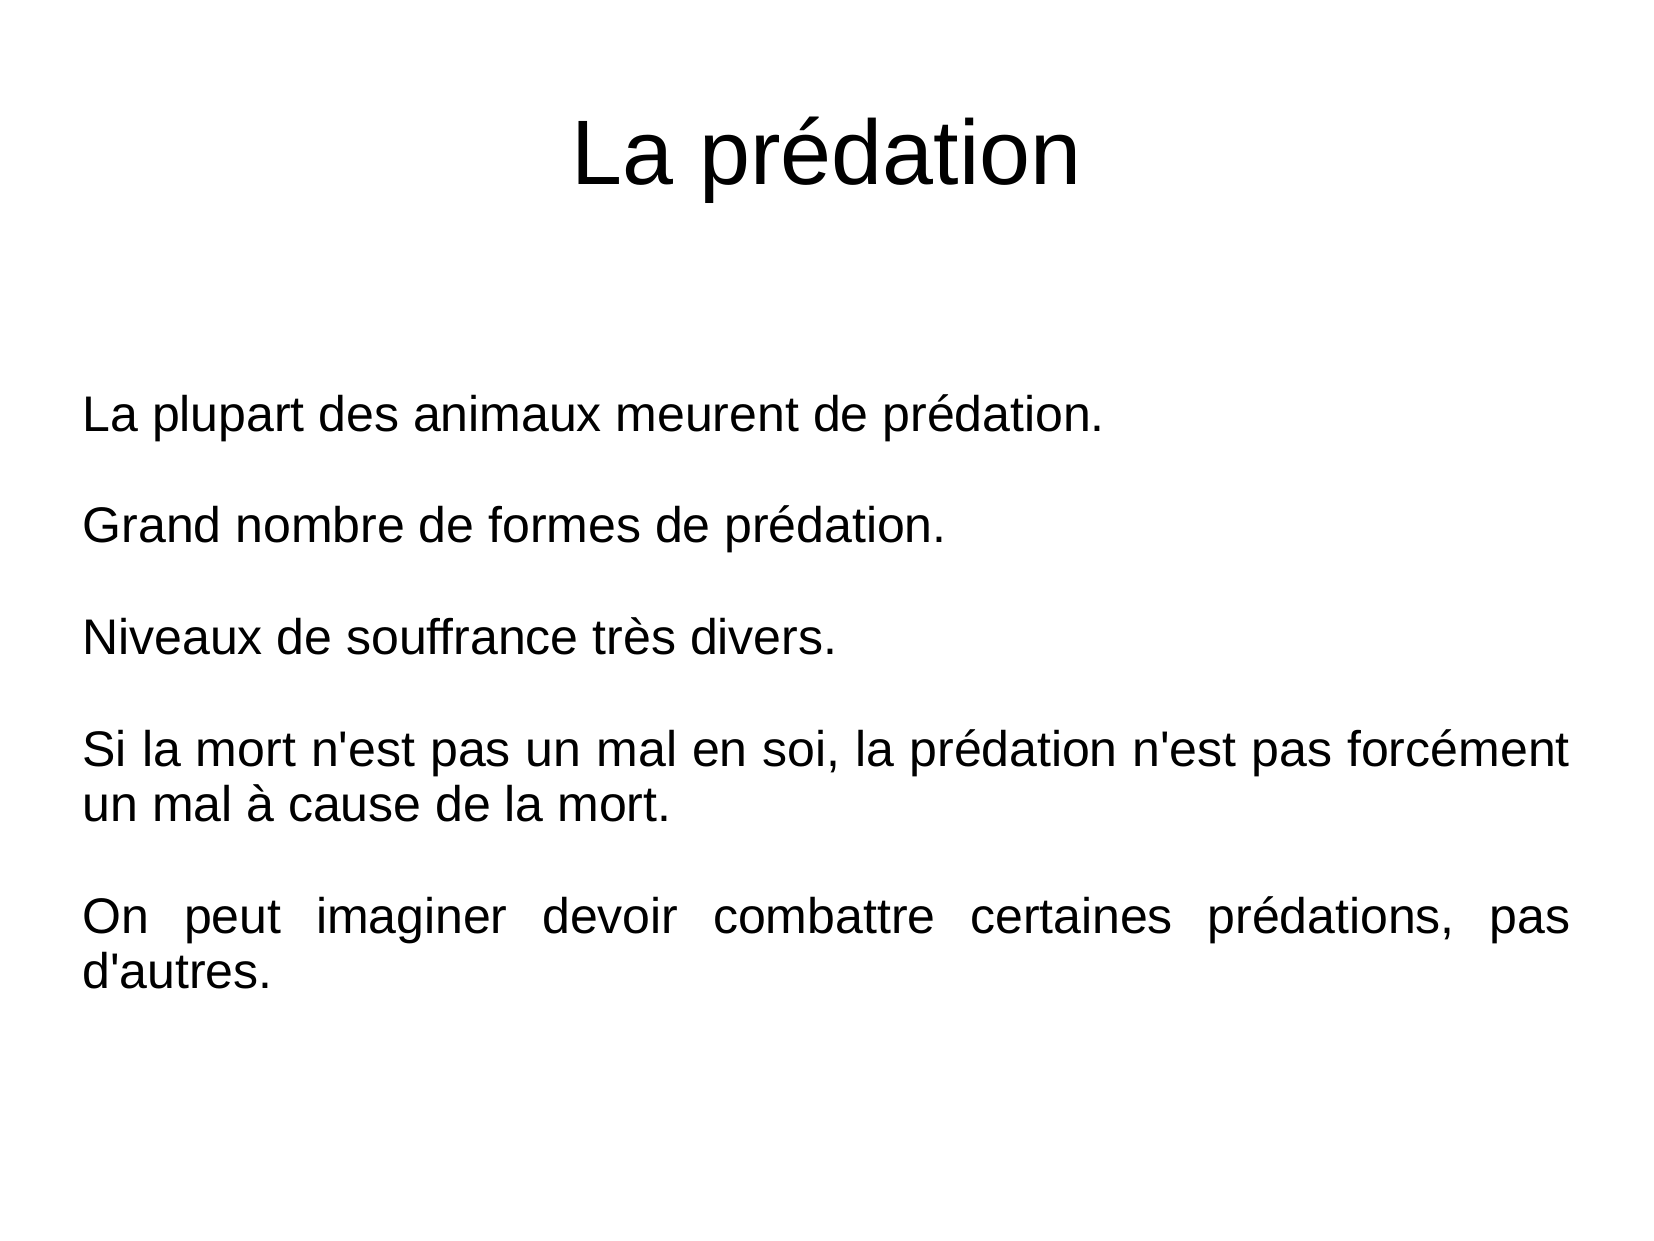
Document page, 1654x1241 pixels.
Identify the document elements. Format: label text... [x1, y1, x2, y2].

title La prédation [82, 49, 1571, 257]
text_box La plupart des animaux meurent de prédation. Grand nombre de formes de prédation. Niveaux de souffrance très divers. Si la mort n'est pas un mal en soi, la prédation n'est pas forcément un mal à cause de la mort. On peut imaginer devoir combattre certaines prédations, pas d'autres. [82, 262, 1571, 1124]
